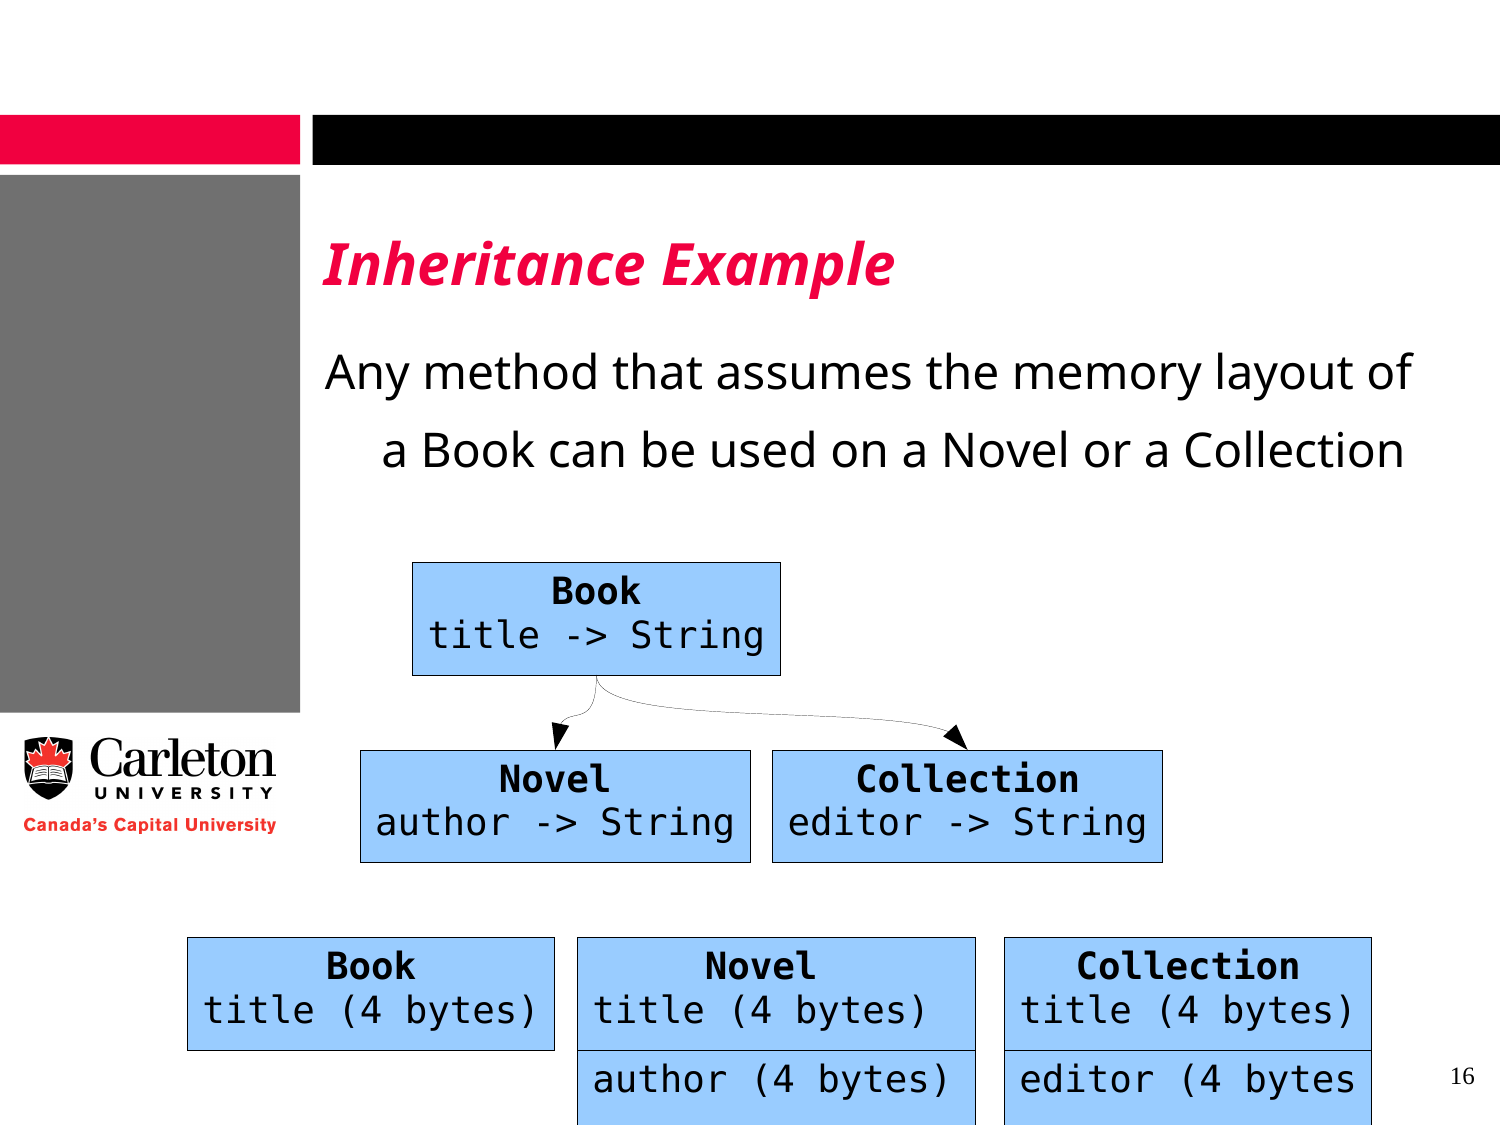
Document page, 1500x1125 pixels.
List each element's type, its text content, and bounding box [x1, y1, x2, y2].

text_box author (4 bytes) [577, 1050, 976, 1125]
text_box Book title -> String [412, 562, 781, 676]
text_box Collection title (4 bytes) [1004, 937, 1372, 1050]
text_box editor (4 bytes [1004, 1050, 1372, 1125]
text_box Novel title (4 bytes) [577, 937, 976, 1050]
text_box Collection editor -> String [772, 750, 1163, 863]
text_box Novel author -> String [360, 750, 751, 863]
list Any method that assumes the memory layout of a Book can be used on a Novel or a Collection [324, 324, 1450, 1036]
title Inheritance Example [324, 194, 1450, 324]
picture [24, 737, 276, 834]
text_box Book title (4 bytes) [187, 937, 555, 1051]
